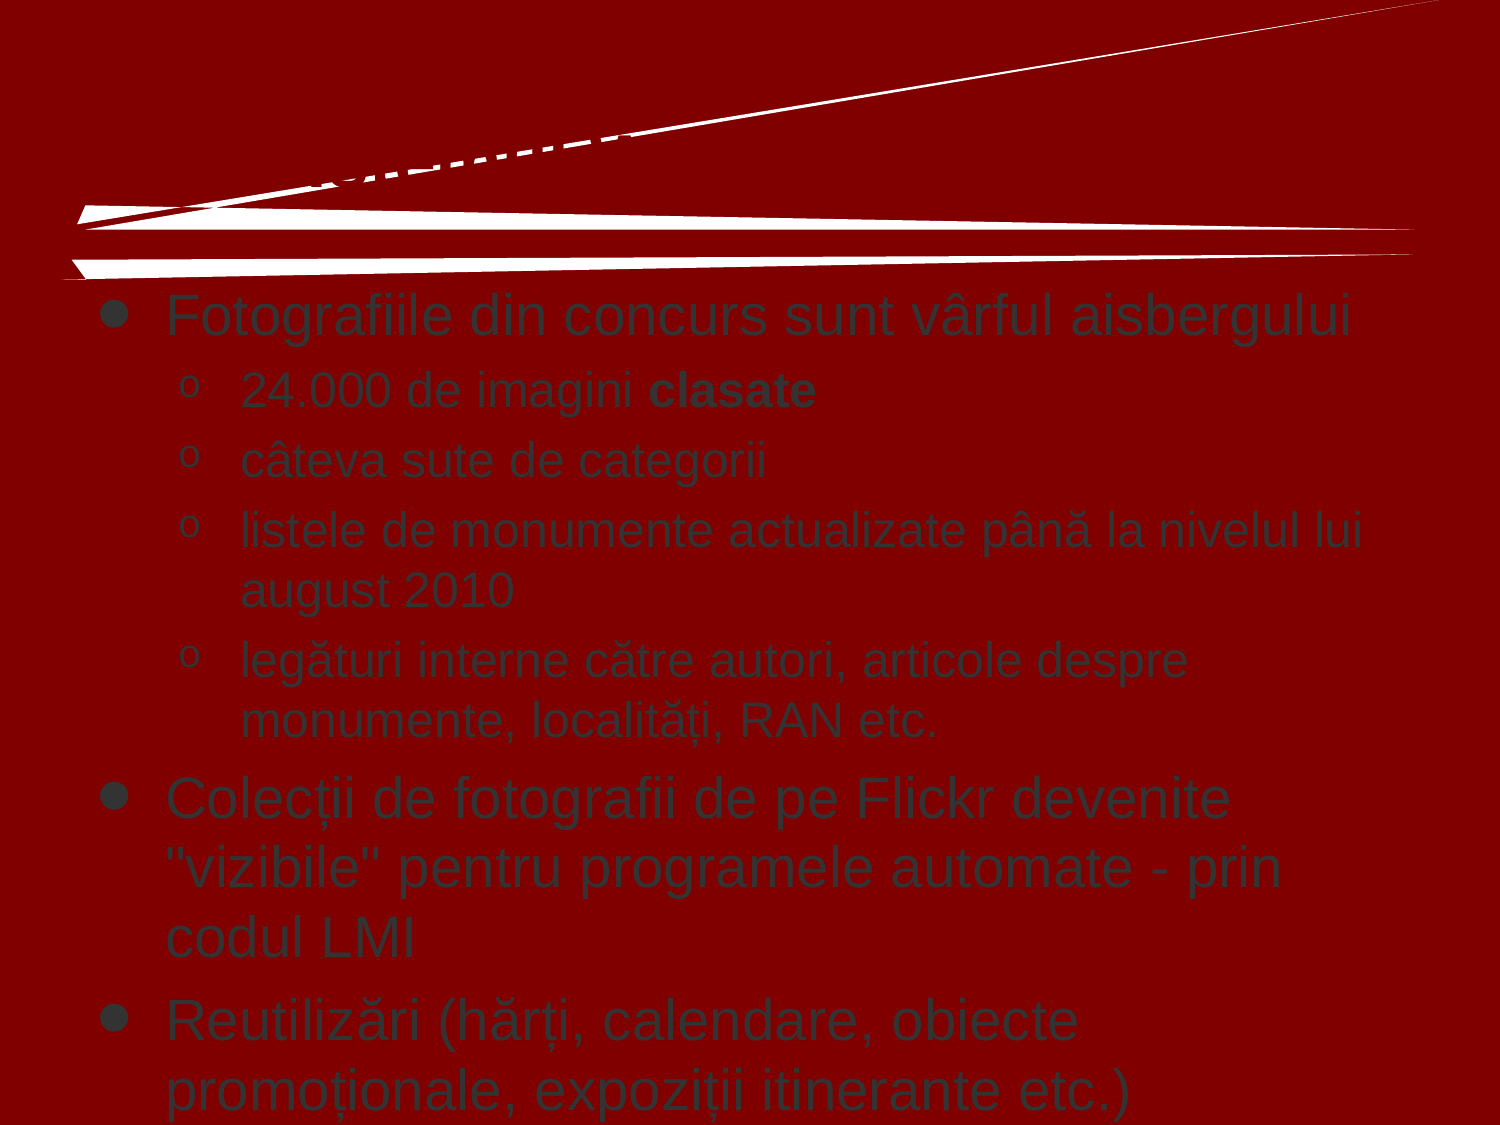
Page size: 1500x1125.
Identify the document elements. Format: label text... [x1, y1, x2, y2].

title Ecosistemul WLM [75, 0, 1425, 218]
list Fotografiile din concurs sunt vârful aisbergului 24.000 de imagini clasate câteva sute de categorii listele de monumente actualizate până la nivelul lui august 2010 legături interne către autori, articole despre monumente, localități, RAN etc. Colecții de fotografii de pe Flickr devenite "vizibile" pentru programele automate - prin codul LMI Reutilizări (hărți, calendare, obiecte promoționale, expoziții itinerante etc.) [75, 262, 1425, 1125]
